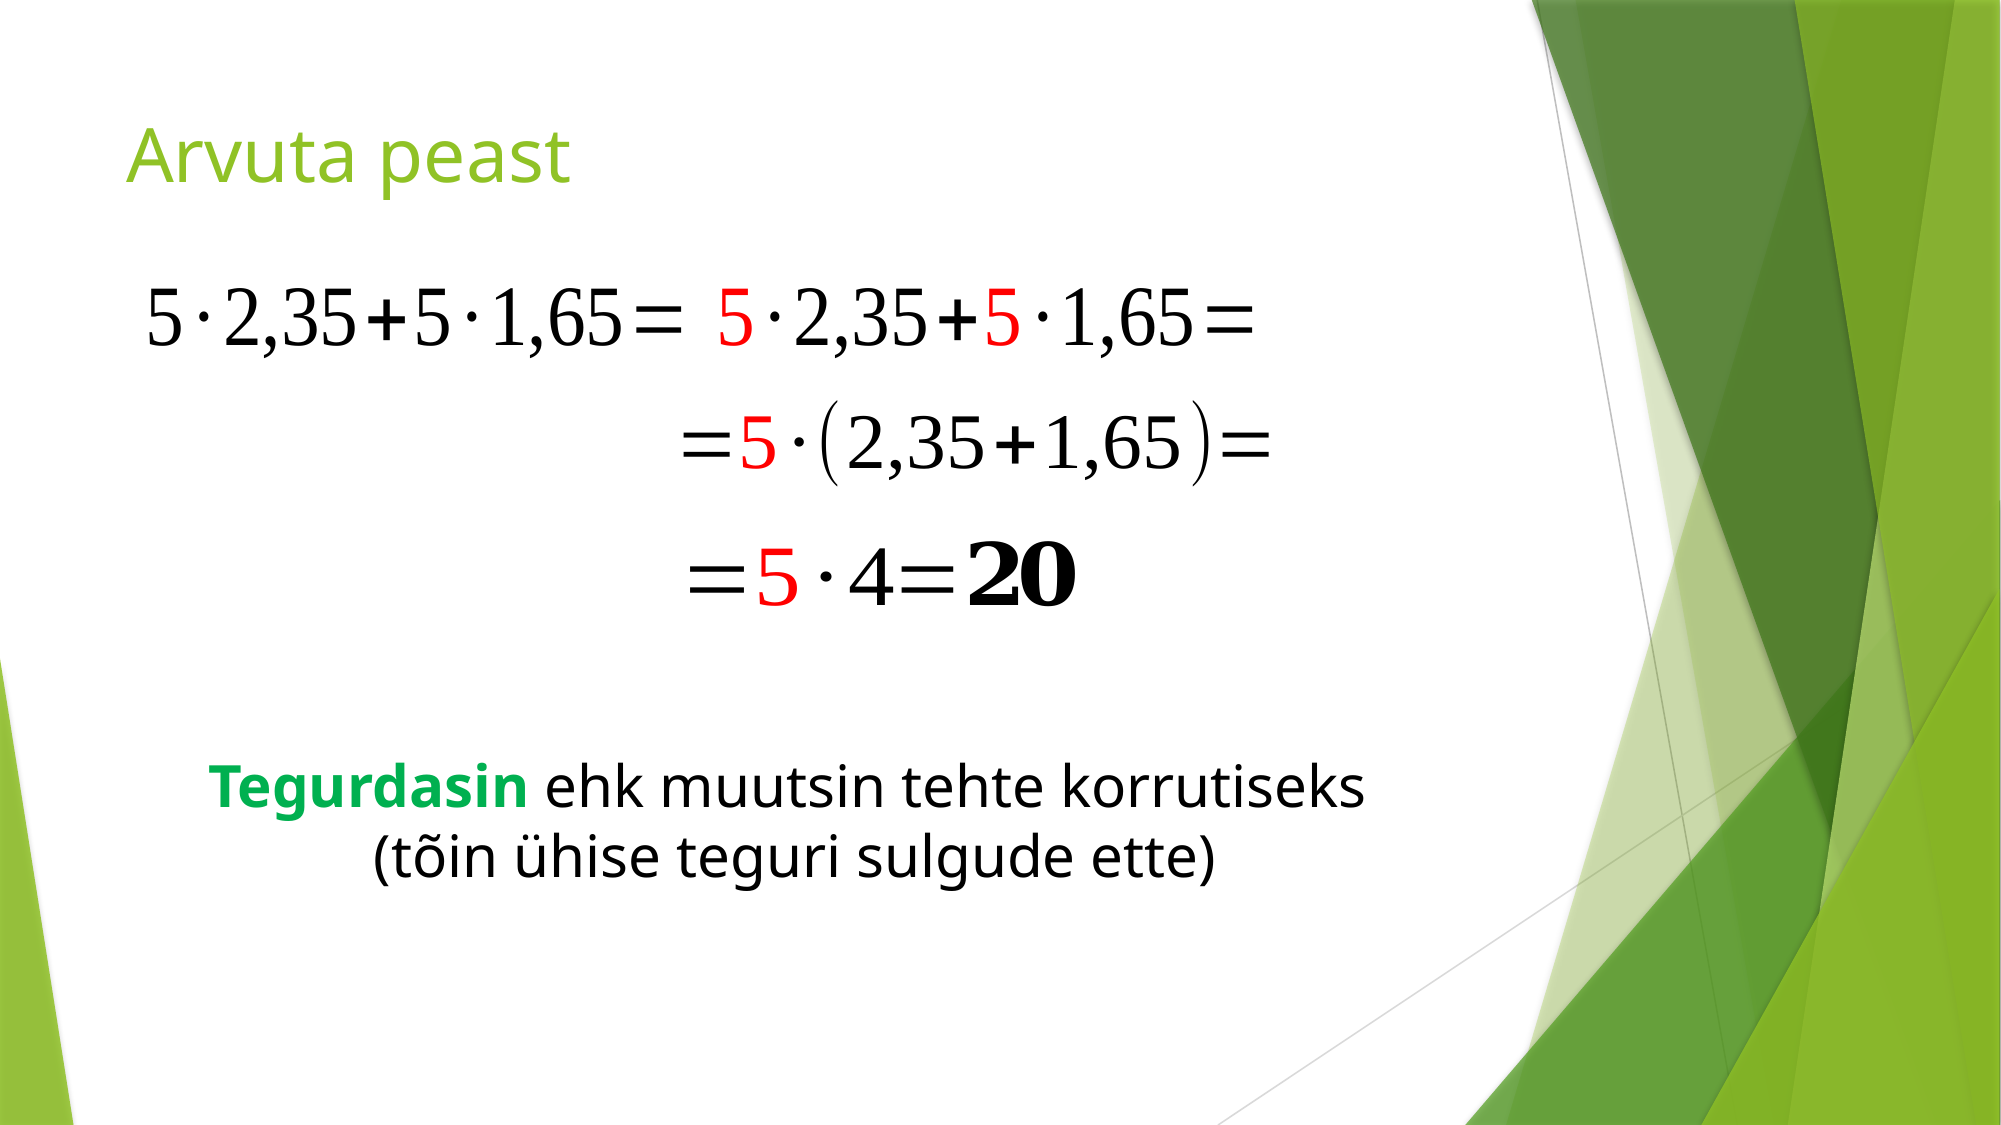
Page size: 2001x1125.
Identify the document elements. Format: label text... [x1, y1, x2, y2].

title Arvuta peast [111, 99, 1522, 317]
text_box Tegurdasin ehk muutsin tehte korrutiseks (tõin ühise teguri sulgude ette) [193, 741, 1397, 897]
chart [645, 394, 1300, 491]
chart [645, 527, 1094, 624]
chart [127, 267, 1282, 364]
